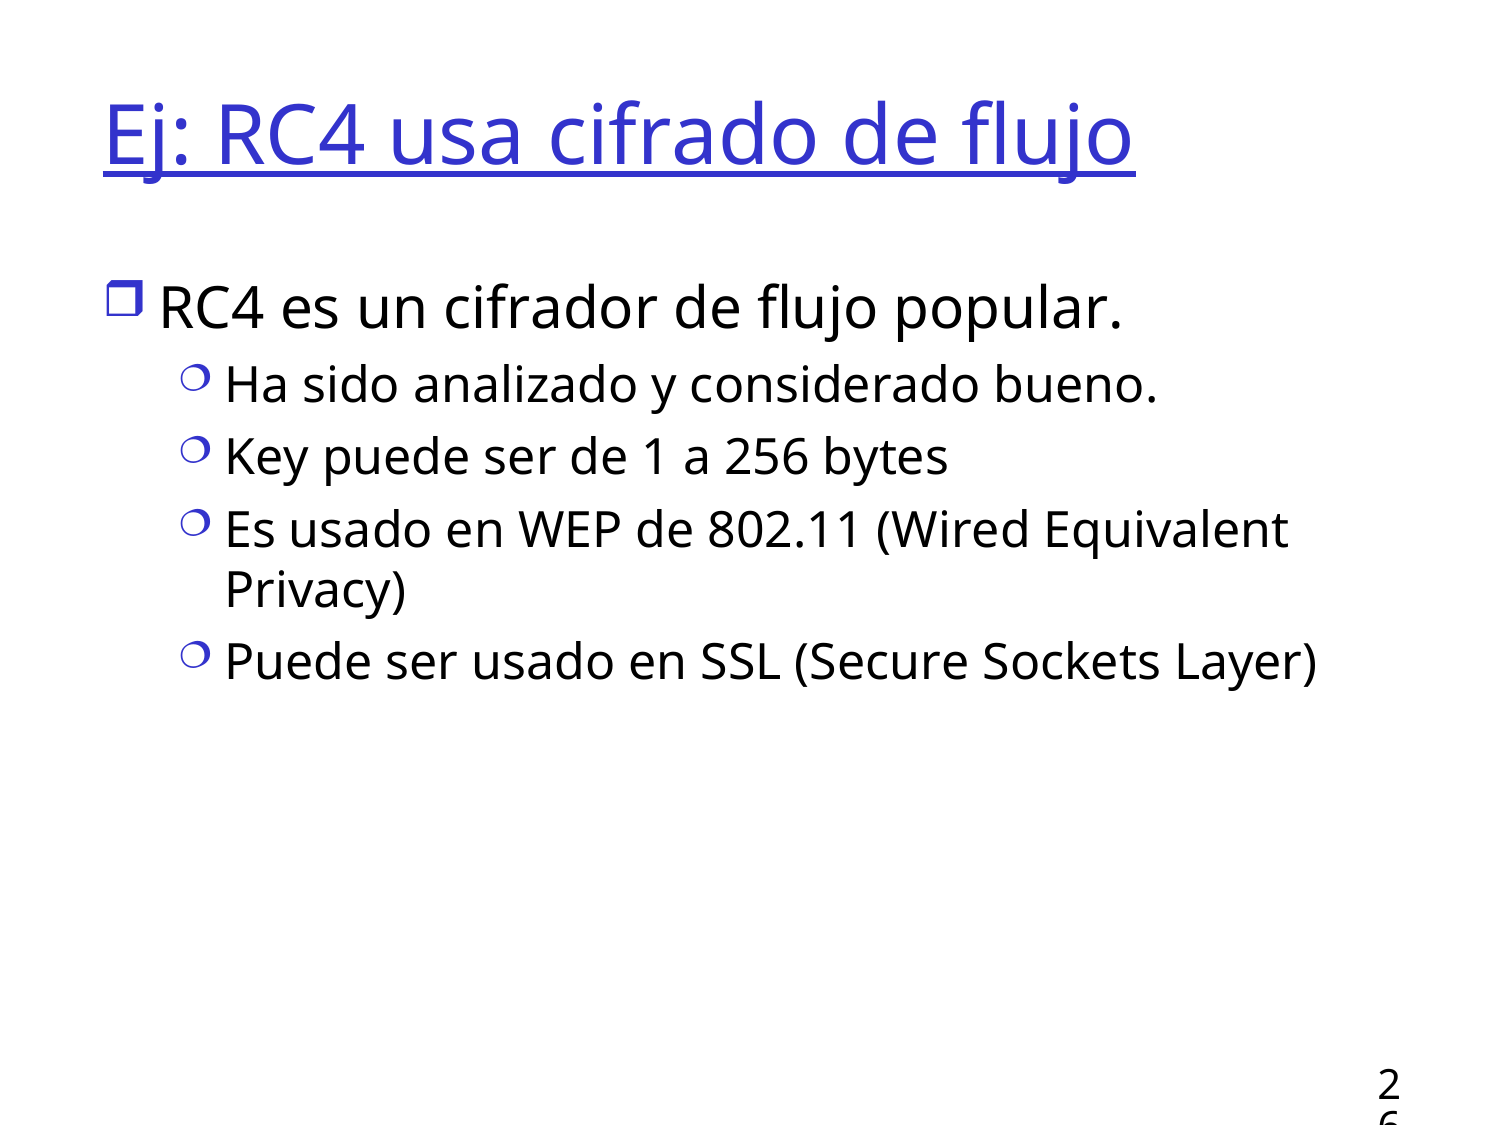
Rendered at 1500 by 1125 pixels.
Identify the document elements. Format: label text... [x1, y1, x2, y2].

list RC4 es un cifrador de flujo popular. Ha sido analizado y considerado bueno. Key puede ser de 1 a 256 bytes Es usado en WEP de 802.11 (Wired Equivalent Privacy) Puede ser usado en SSL (Secure Sockets Layer) [87, 262, 1363, 1026]
title Ej: RC4 usa cifrado de flujo [87, 37, 1363, 225]
